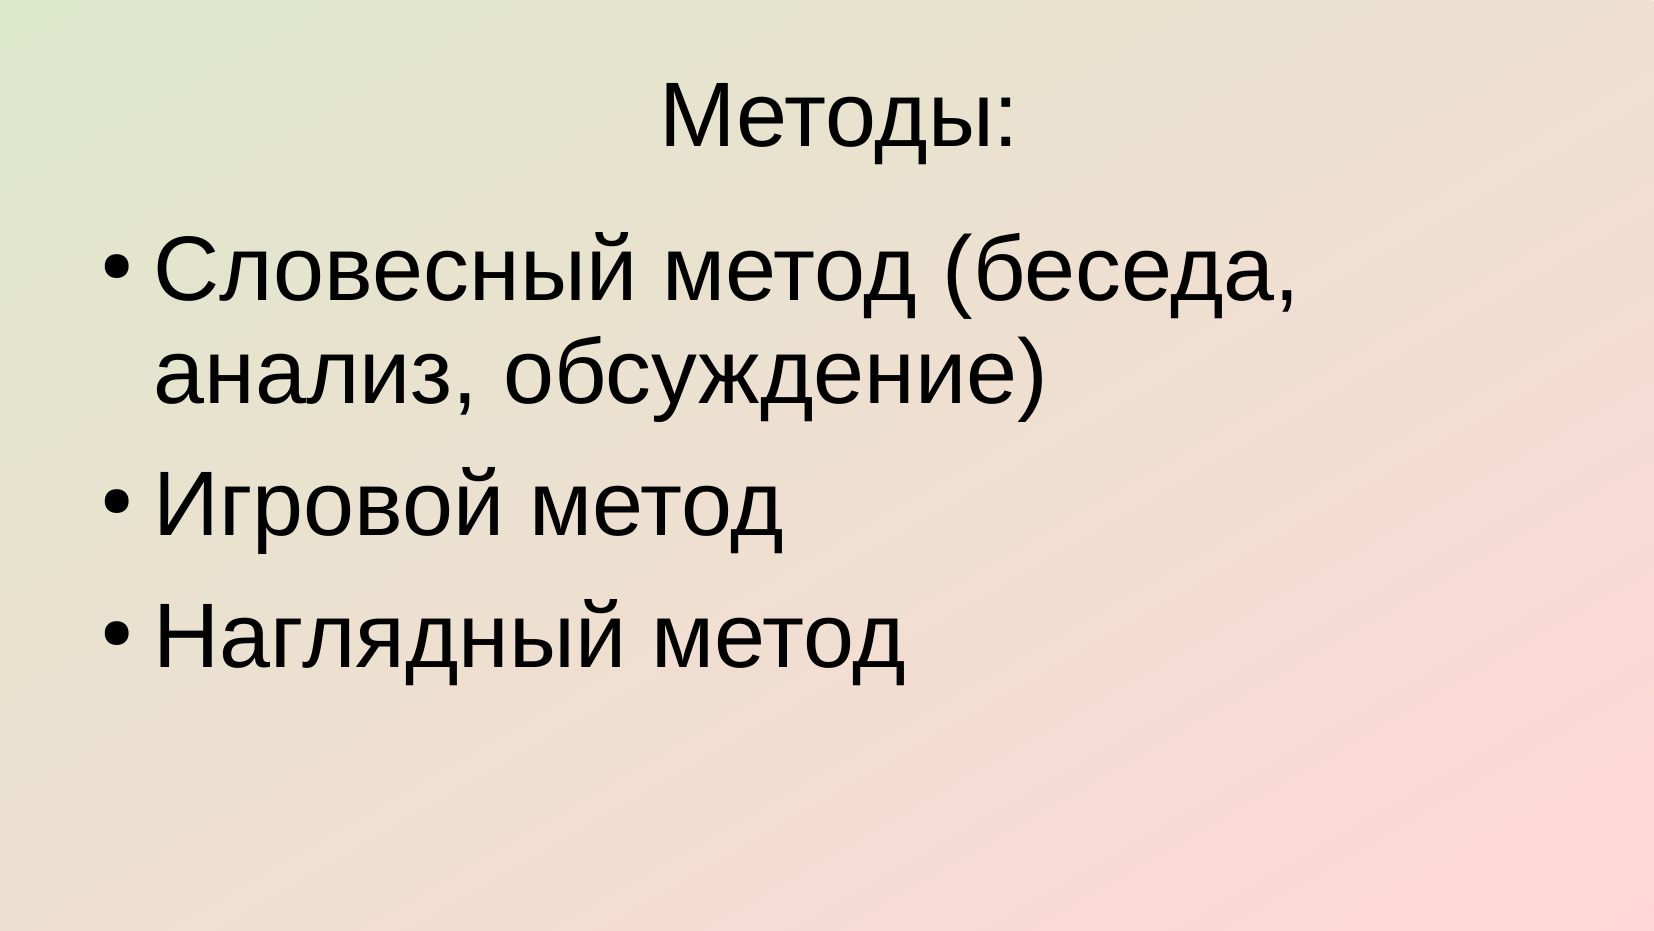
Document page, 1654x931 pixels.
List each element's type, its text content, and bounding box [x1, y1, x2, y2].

list Словесный метод (беседа, анализ, обсуждение) Игровой метод Наглядный метод [82, 217, 1571, 758]
title Методы: [82, 37, 1571, 193]
